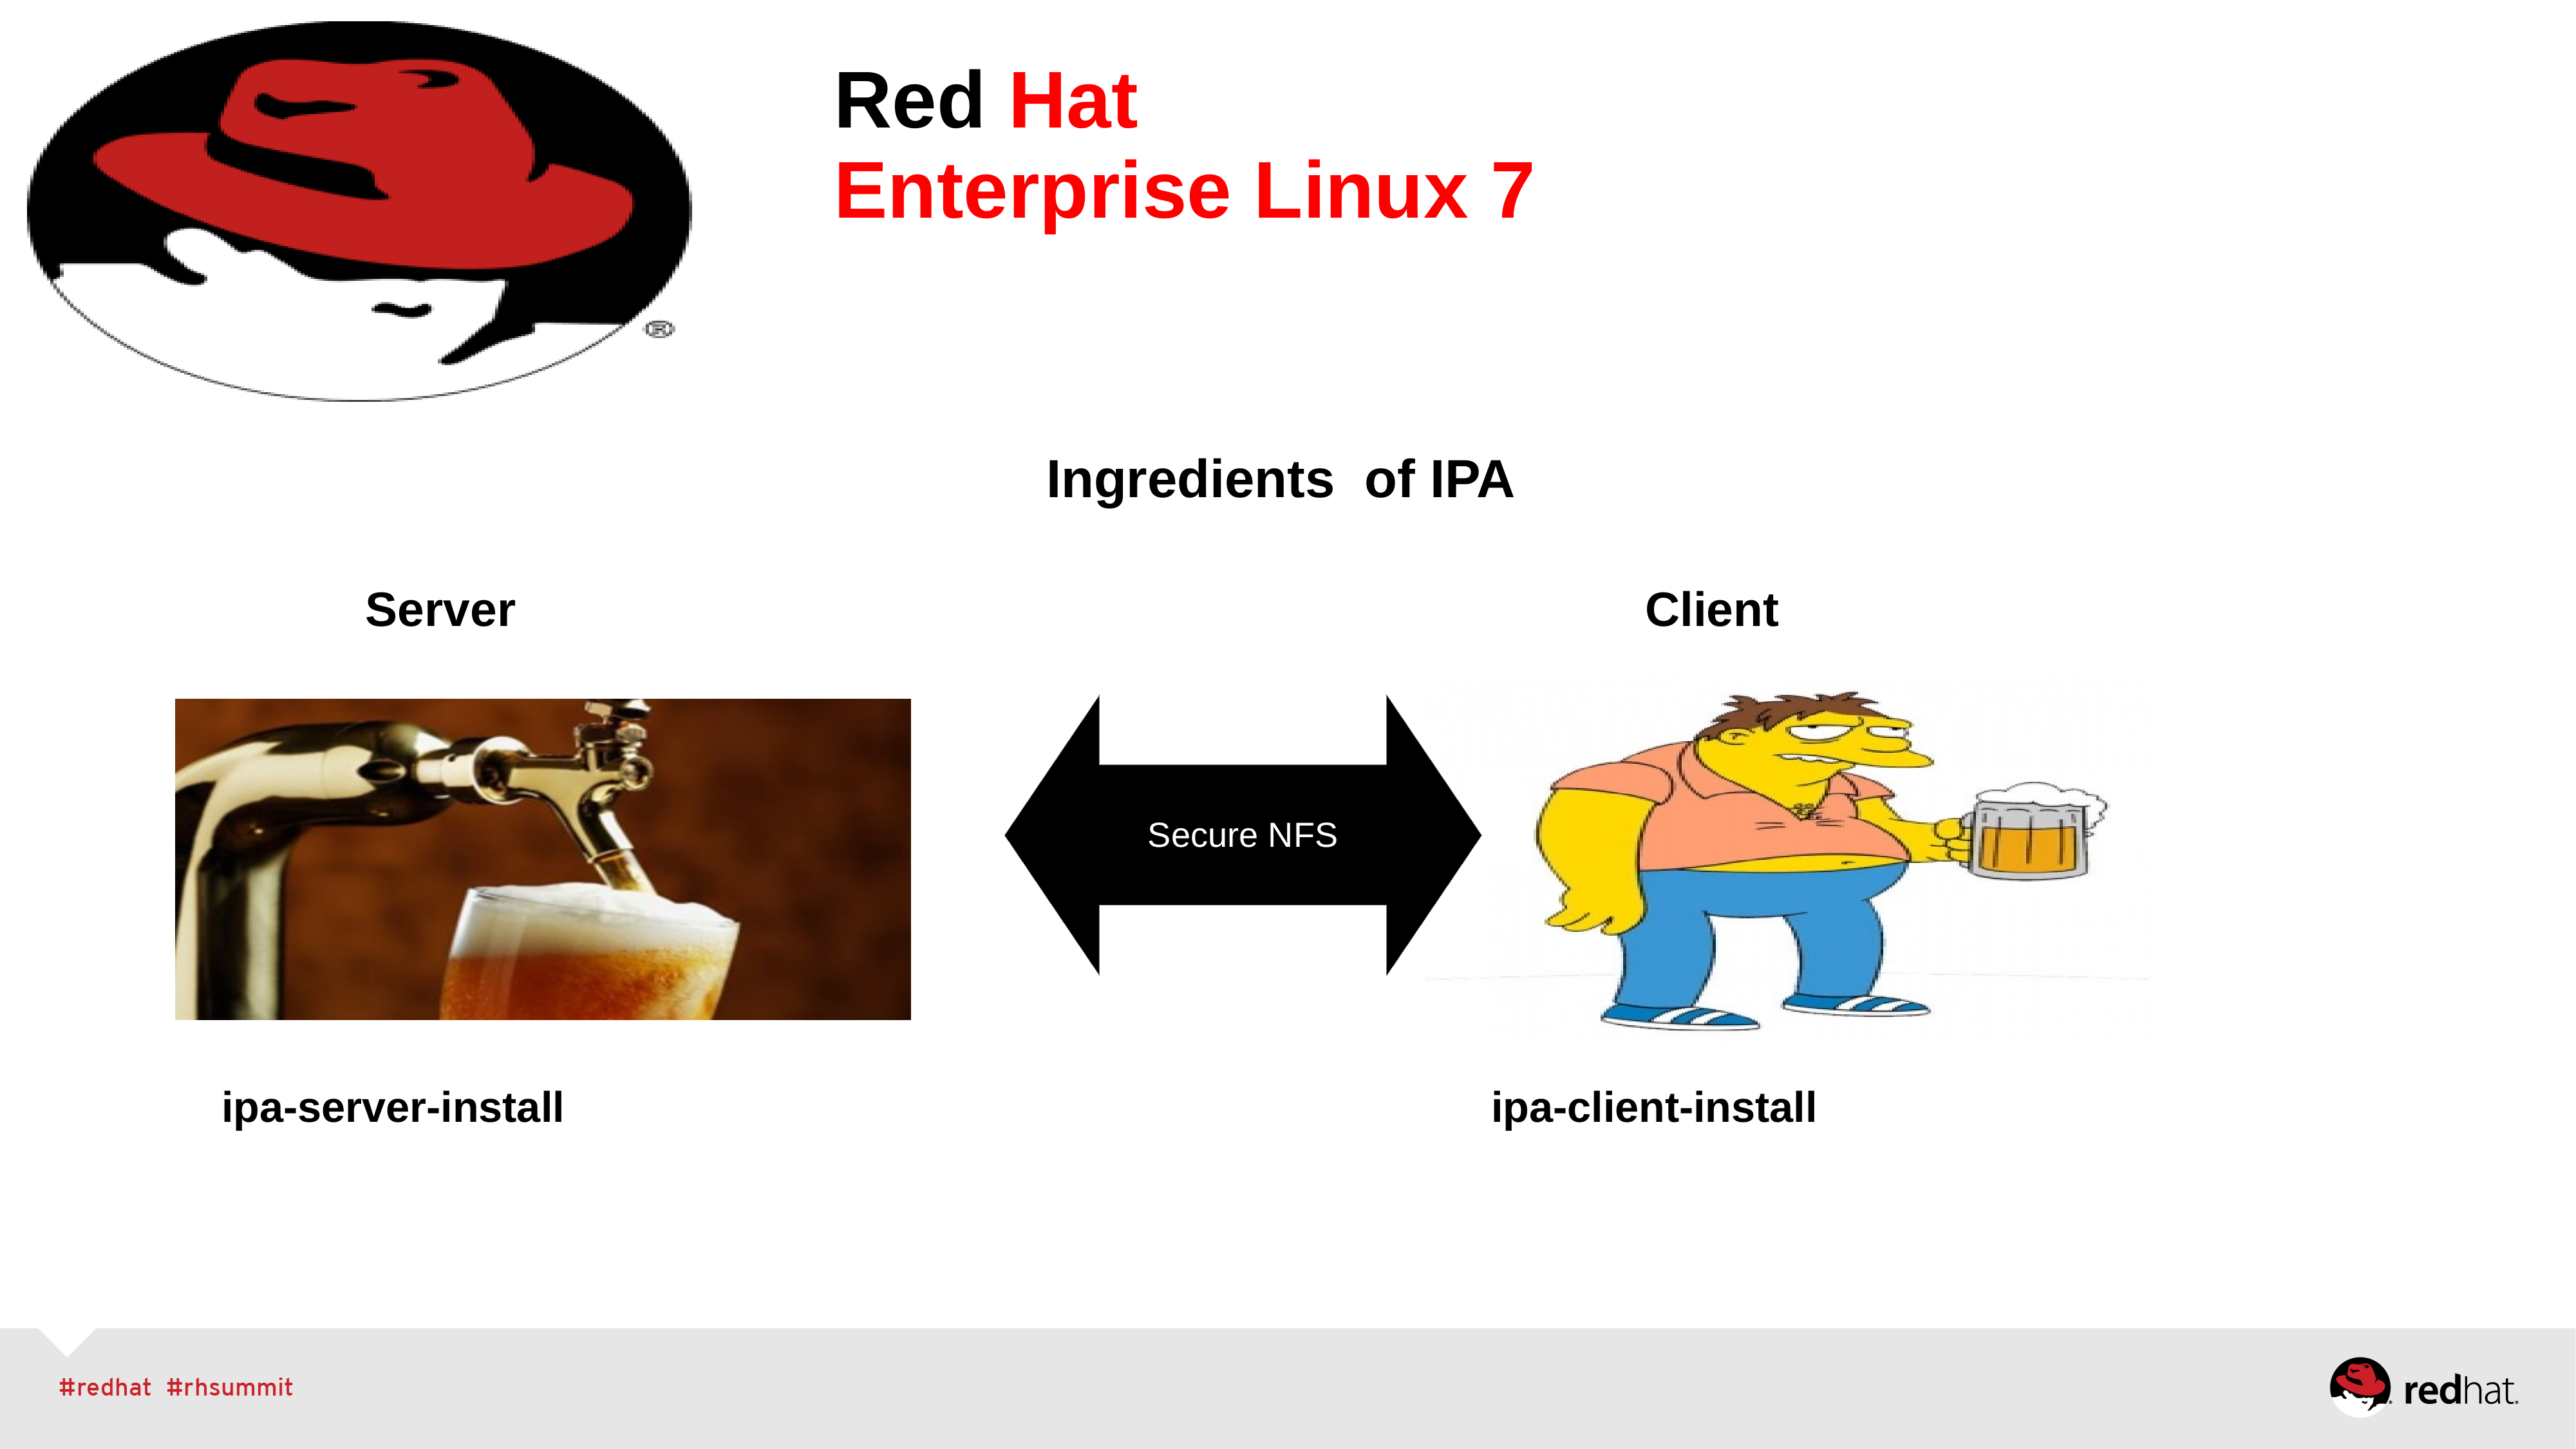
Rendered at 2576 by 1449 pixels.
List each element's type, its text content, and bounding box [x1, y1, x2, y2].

text_box Secure NFS [1004, 694, 1482, 976]
text_box ipa-server-install [212, 1079, 890, 1162]
text_box Ingredients of IPA [1002, 444, 1573, 514]
text_box Server [356, 578, 730, 672]
text_box Client [1635, 578, 1987, 672]
text_box ipa-client-install [1481, 1079, 2159, 1162]
text_box Red Hat Enterprise Linux 7 [824, 50, 2454, 374]
picture [0, 0, 2576, 1449]
